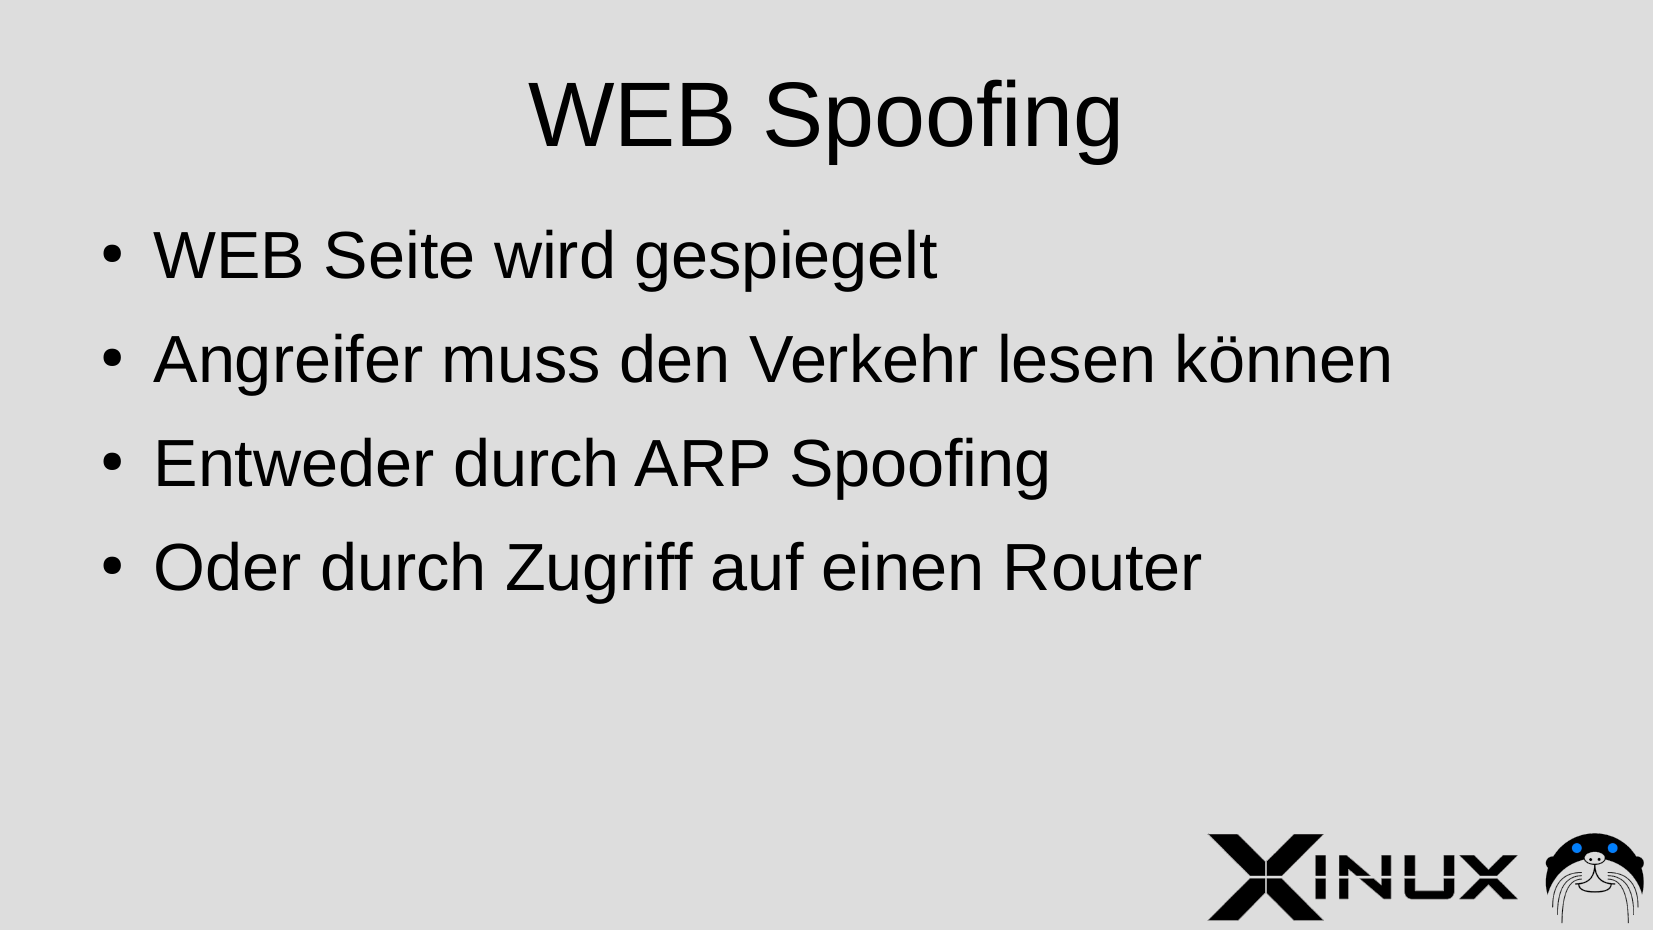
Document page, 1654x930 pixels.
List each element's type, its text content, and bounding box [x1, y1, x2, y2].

picture [1200, 824, 1650, 930]
title WEB Spoofing [82, 37, 1571, 193]
list WEB Seite wird gespiegelt Angreifer muss den Verkehr lesen können Entweder durch ARP Spoofing Oder durch Zugriff auf einen Router [82, 217, 1571, 757]
